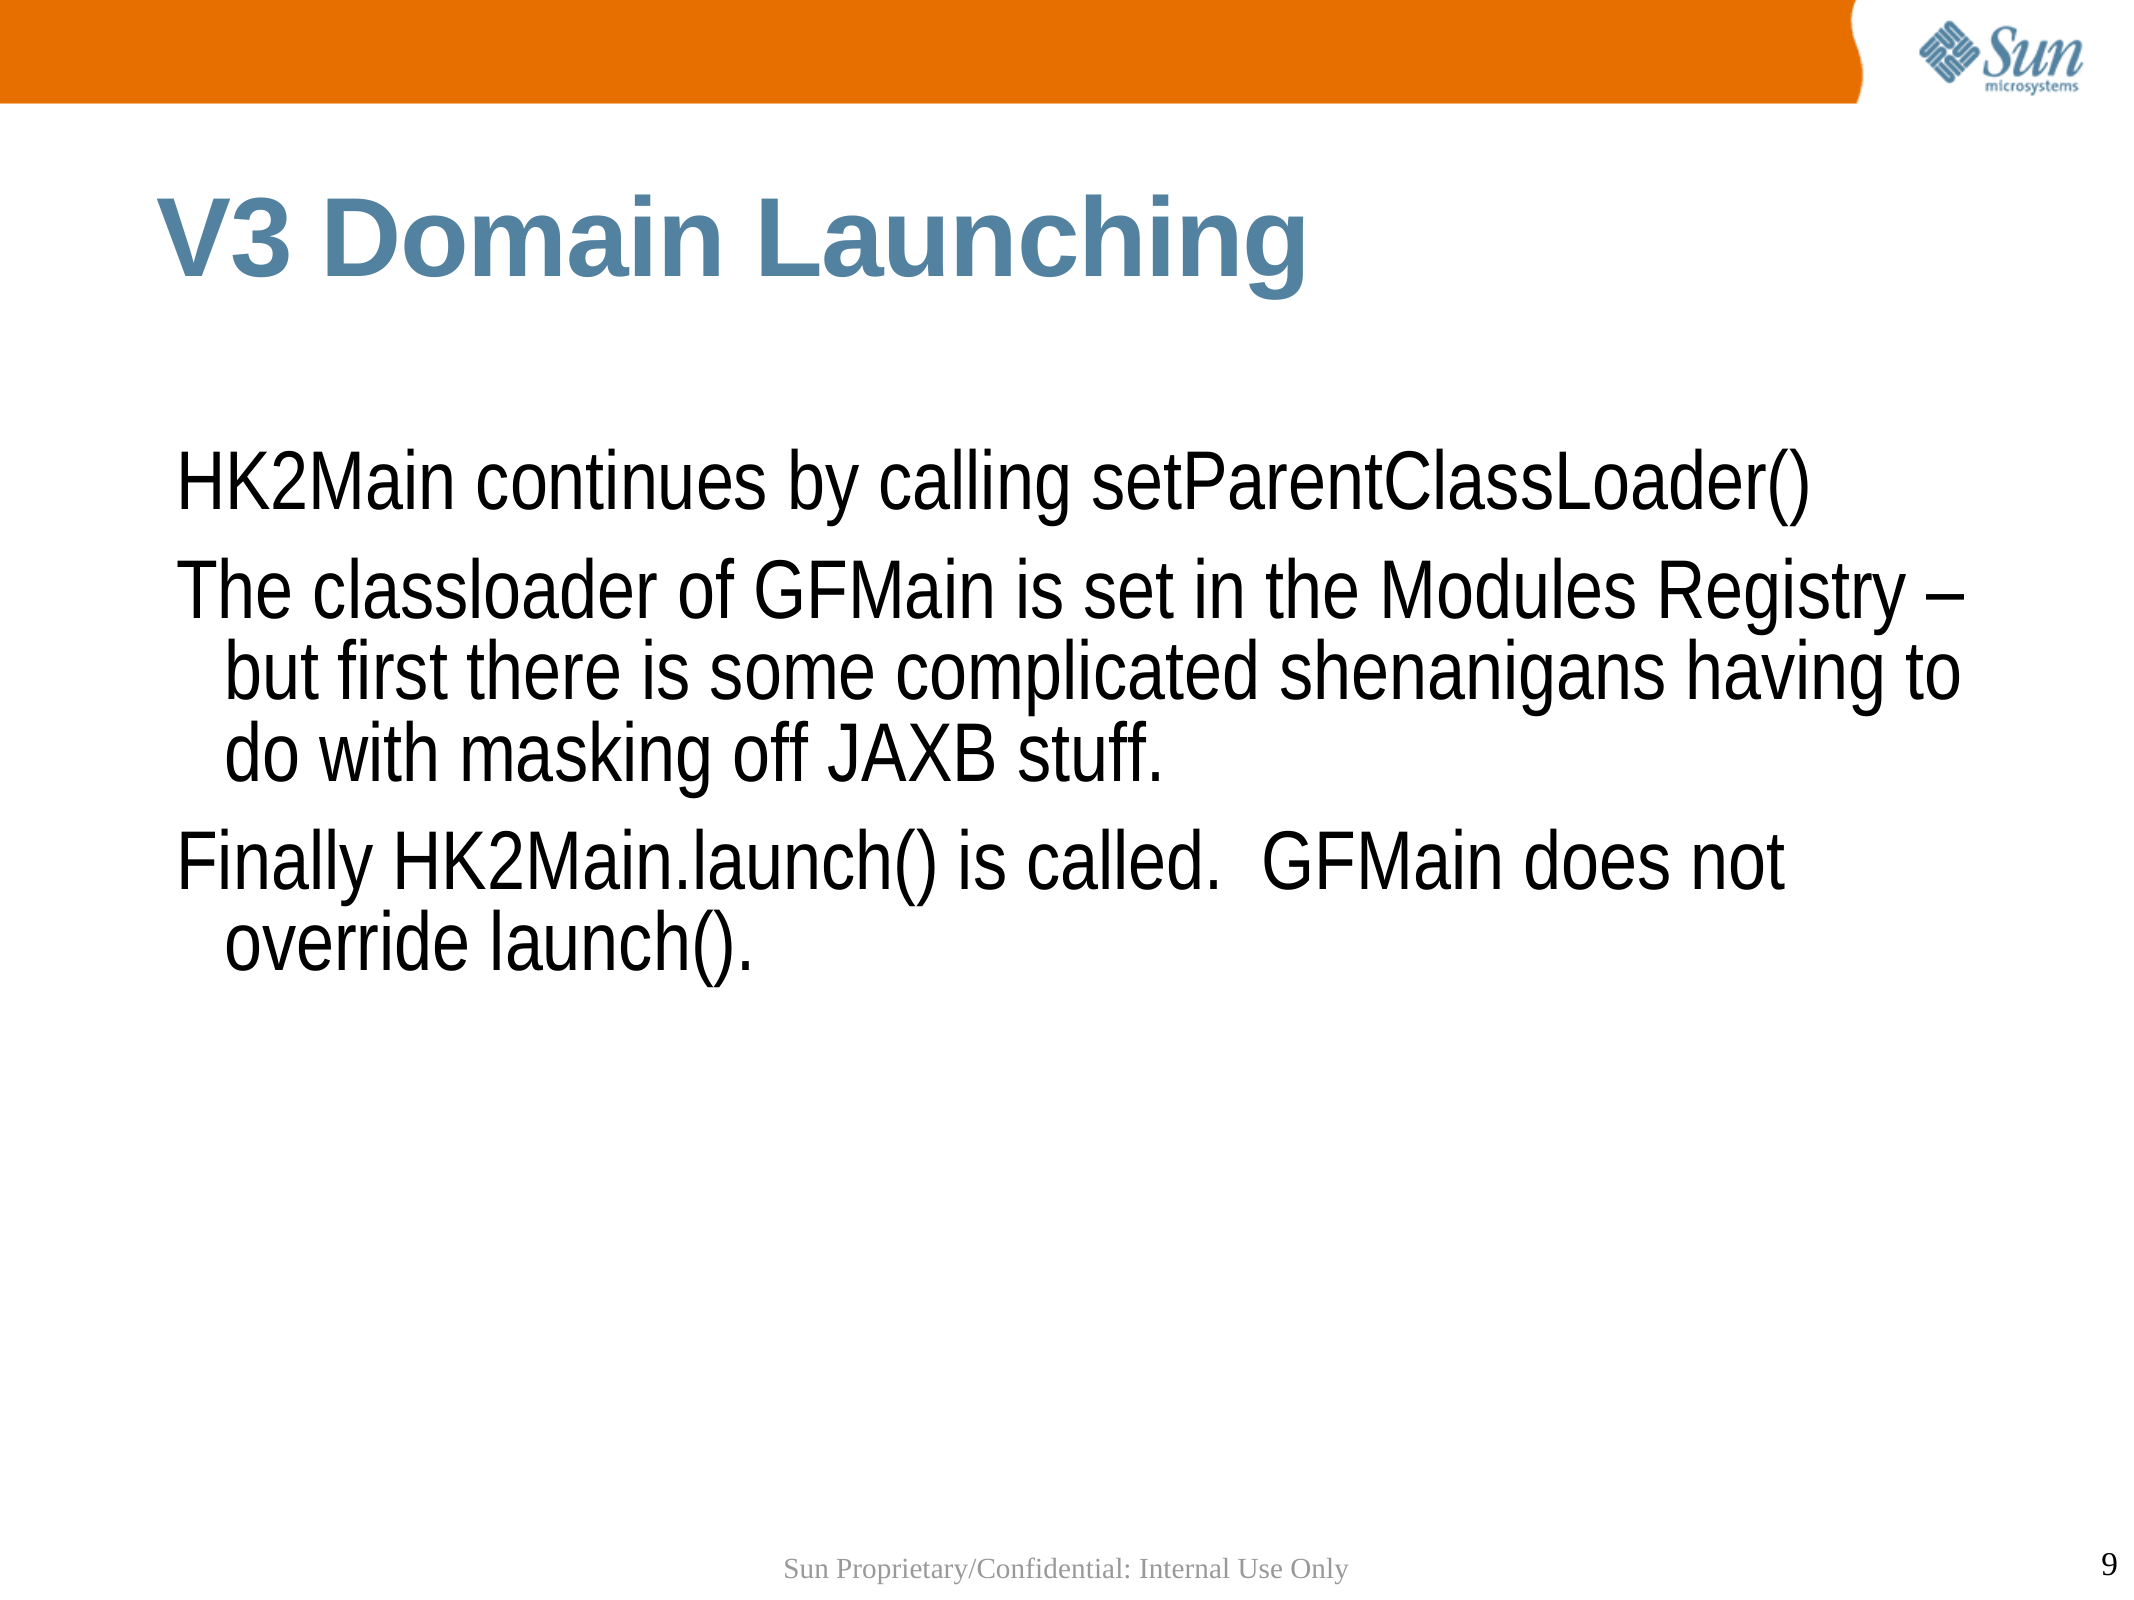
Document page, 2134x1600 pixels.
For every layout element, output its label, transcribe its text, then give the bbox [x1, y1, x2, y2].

list HK2Main continues by calling setParentClassLoader() The classloader of GFMain is set in the Modules Registry – but first there is some complicated shenanigans having to do with masking off JAXB stuff. Finally HK2Main.launch() is called. GFMain does not override launch(). [156, 444, 1979, 1139]
title V3 Domain Launching [156, 185, 1979, 421]
picture [0, 0, 2134, 107]
